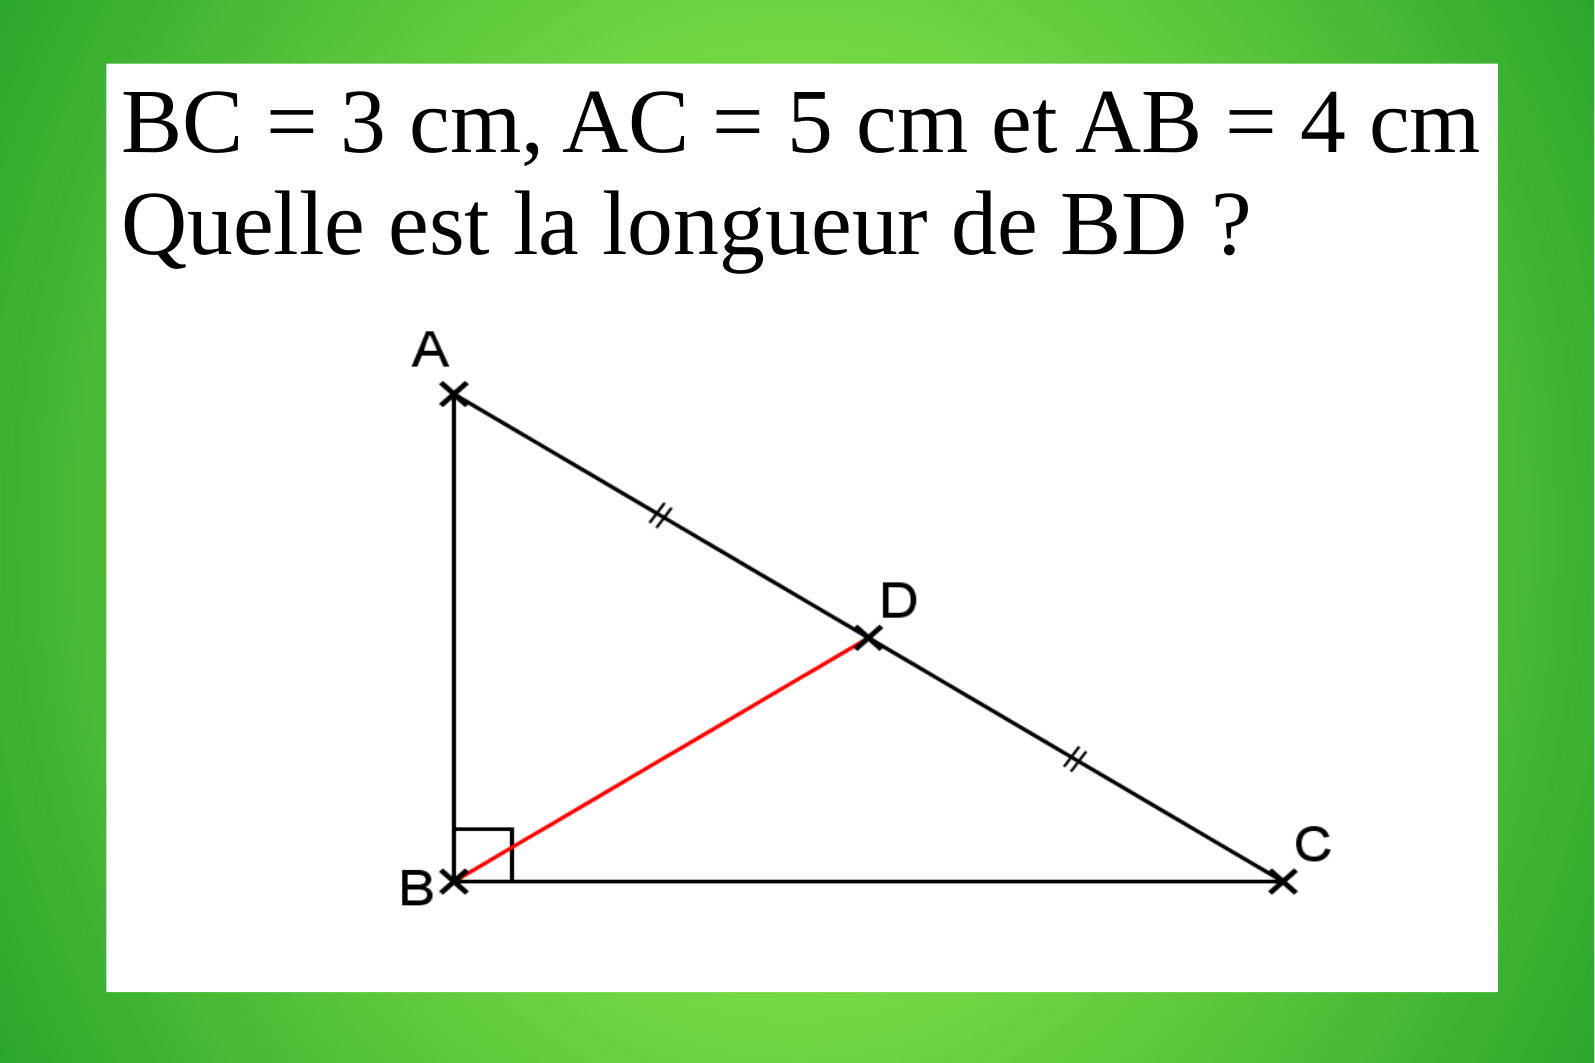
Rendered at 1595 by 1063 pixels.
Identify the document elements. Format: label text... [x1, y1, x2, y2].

picture [0, 0, 1595, 1063]
text_box BC = 3 cm, AC = 5 cm et AB = 4 cm Quelle est la longueur de BD ? [106, 63, 1498, 993]
